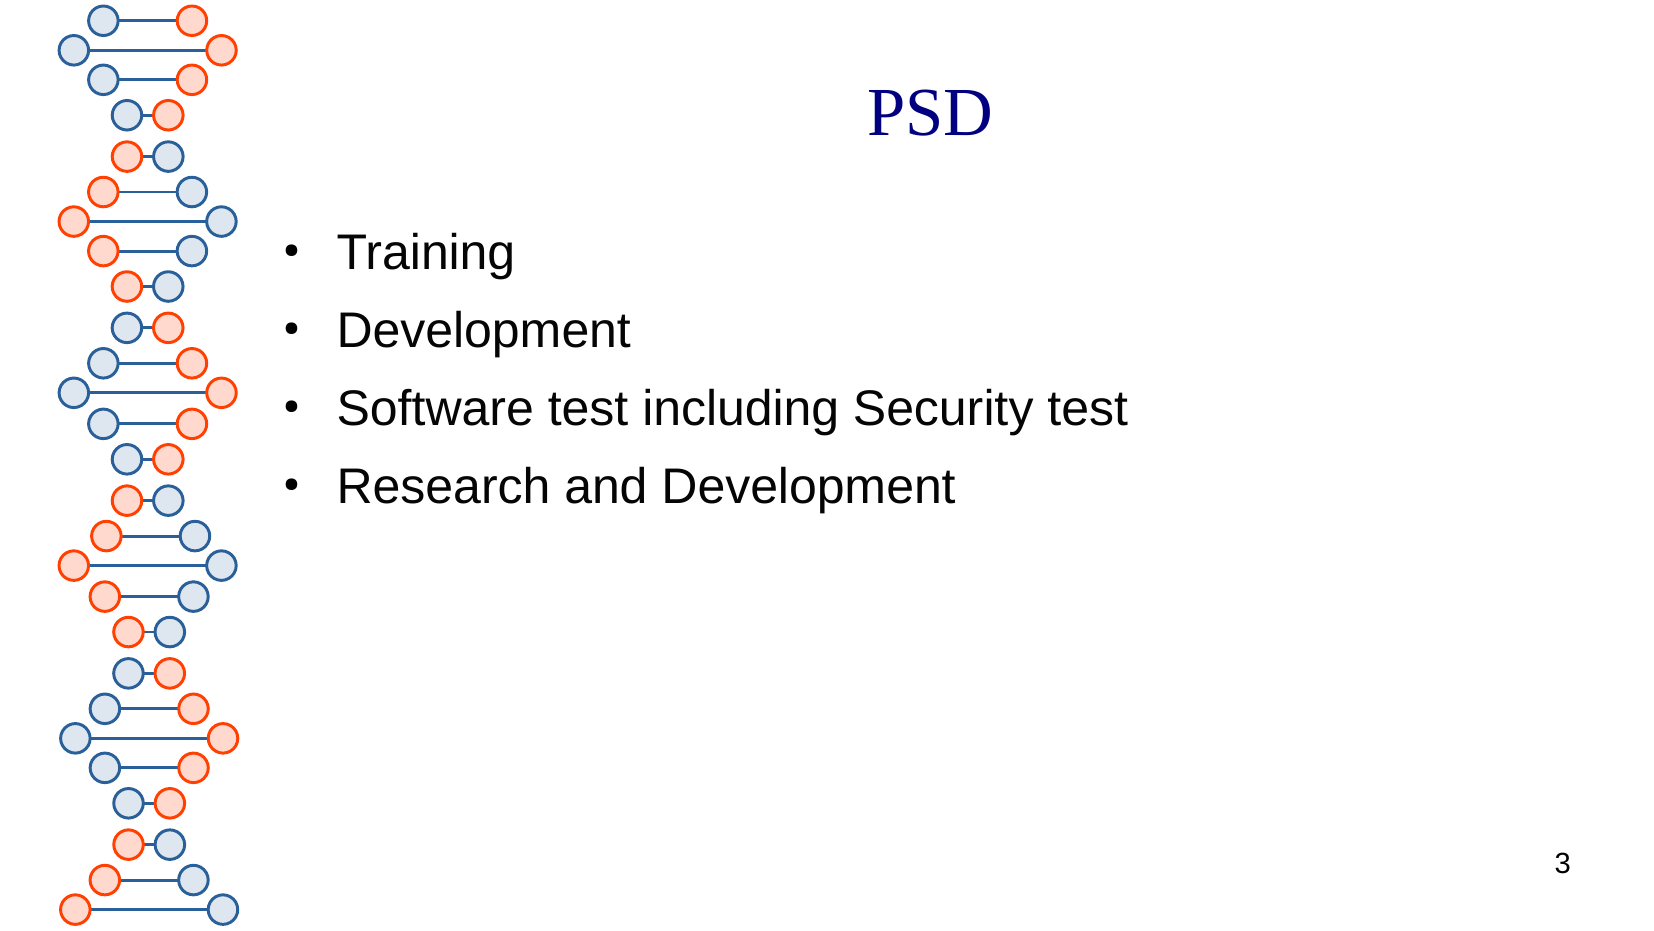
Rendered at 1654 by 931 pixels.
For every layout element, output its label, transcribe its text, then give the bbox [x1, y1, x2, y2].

list Training Development Software test including Security test Research and Development [265, 224, 1595, 764]
title PSD [265, 35, 1595, 189]
